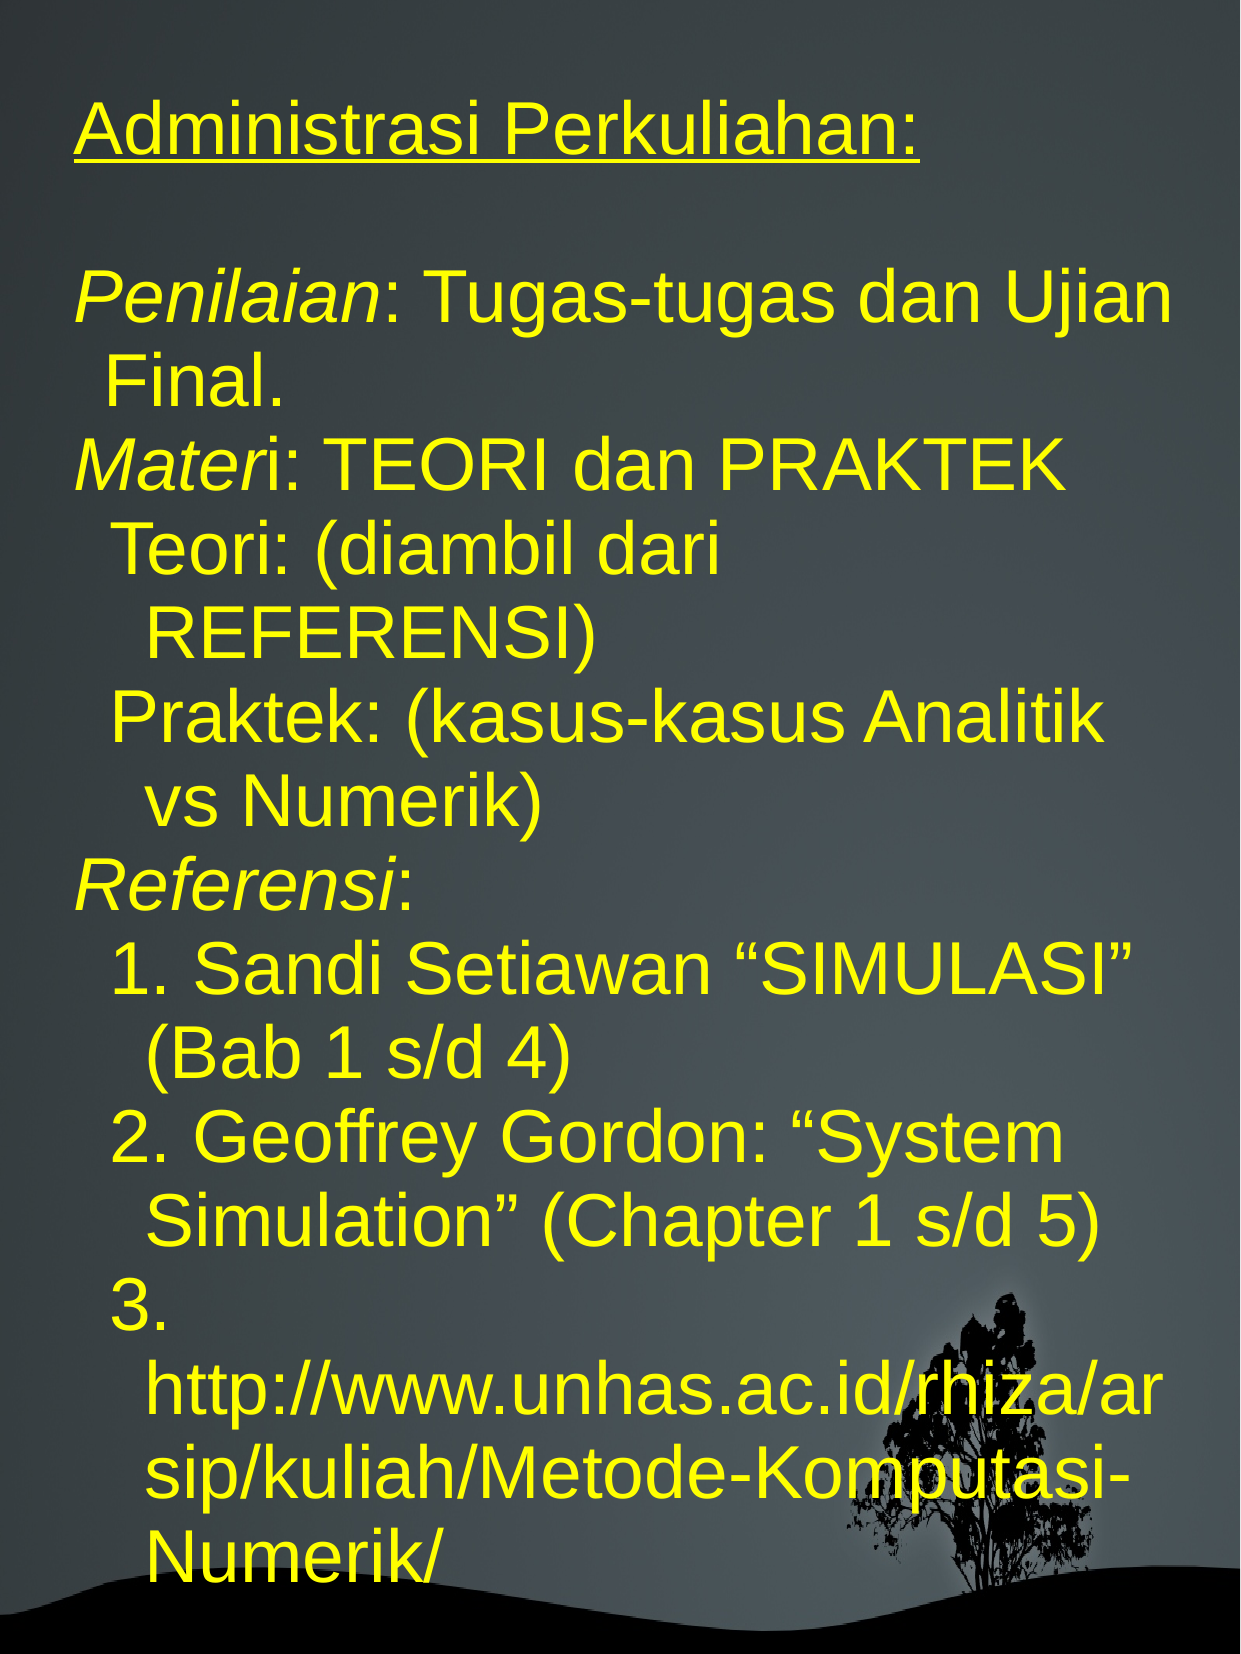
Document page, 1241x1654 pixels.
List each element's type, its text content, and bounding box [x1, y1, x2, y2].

text_box Administrasi Perkuliahan: Penilaian: Tugas-tugas dan Ujian Final. Materi: TEORI dan PRAKTEK Teori: (diambil dari REFERENSI) Praktek: (kasus-kasus Analitik vs Numerik) Referensi: 1. Sandi Setiawan “SIMULASI” (Bab 1 s/d 4) 2. Geoffrey Gordon: “System Simulation” (Chapter 1 s/d 5) 3. http://www.unhas.ac.id/rhiza/arsip/kuliah/Metode-Komputasi-Numerik/ [59, 79, 1211, 1522]
picture [0, 0, 1241, 1654]
